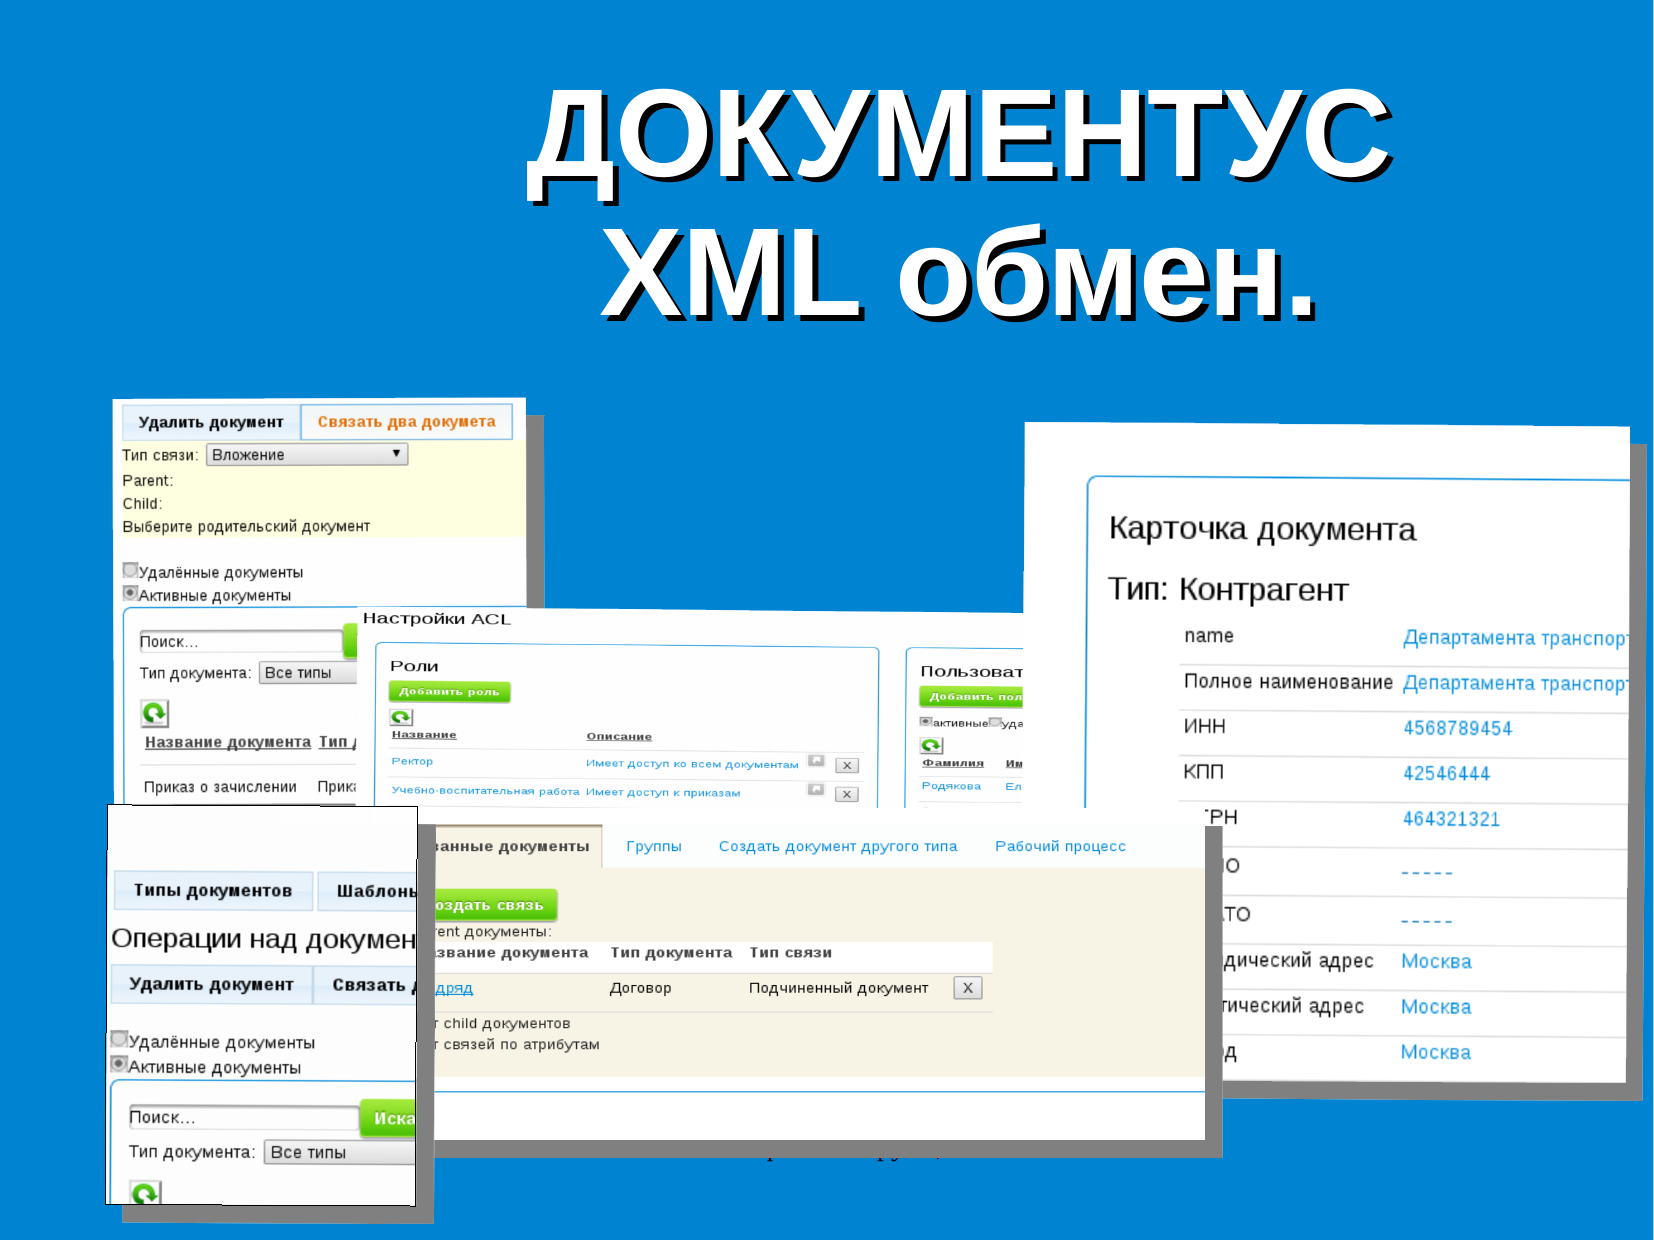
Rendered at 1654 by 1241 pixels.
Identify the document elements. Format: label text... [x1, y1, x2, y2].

text_box ДОКУМЕНТУС XML обмен. [395, 62, 1524, 343]
picture [105, 397, 1630, 1207]
